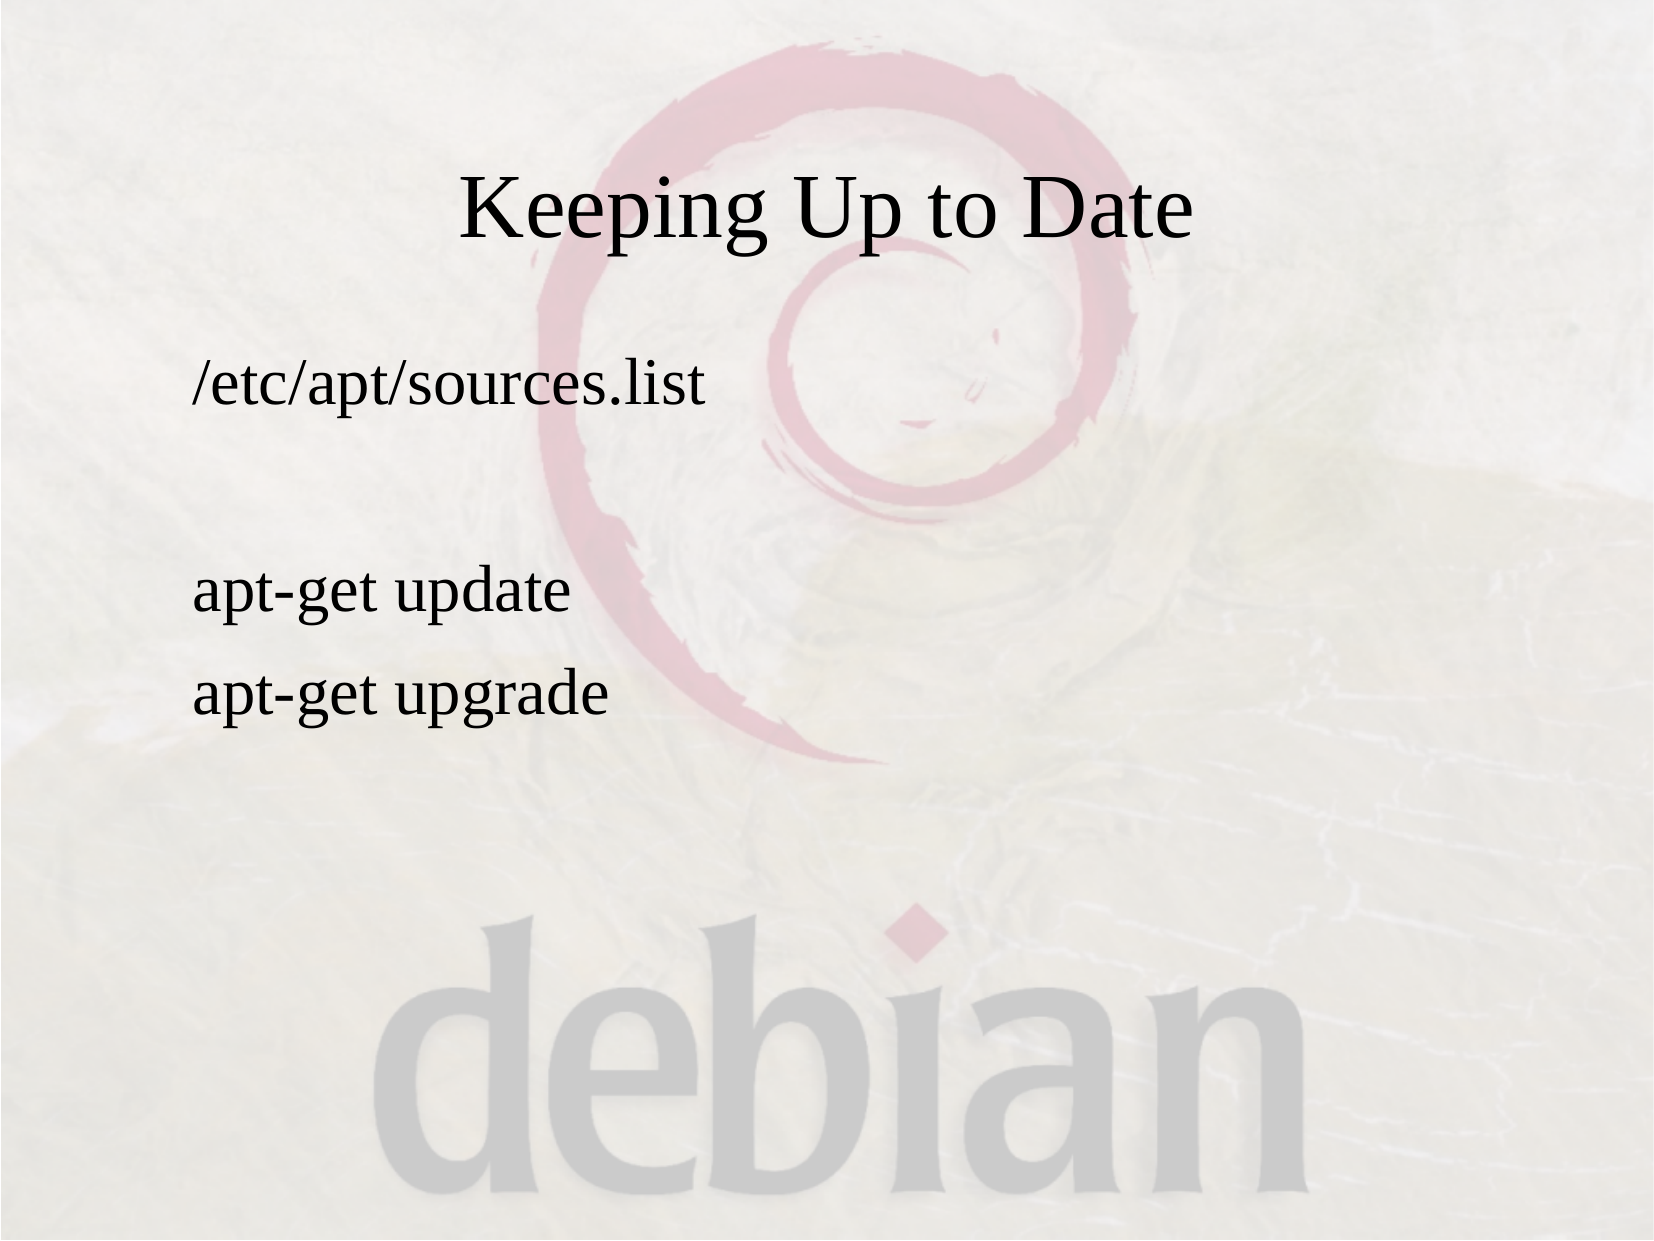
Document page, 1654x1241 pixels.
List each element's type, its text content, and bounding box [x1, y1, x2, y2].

list /etc/apt/sources.list apt-get update apt-get upgrade [121, 344, 1534, 1064]
picture [1, 0, 1654, 1240]
title Keeping Up to Date [121, 102, 1534, 310]
